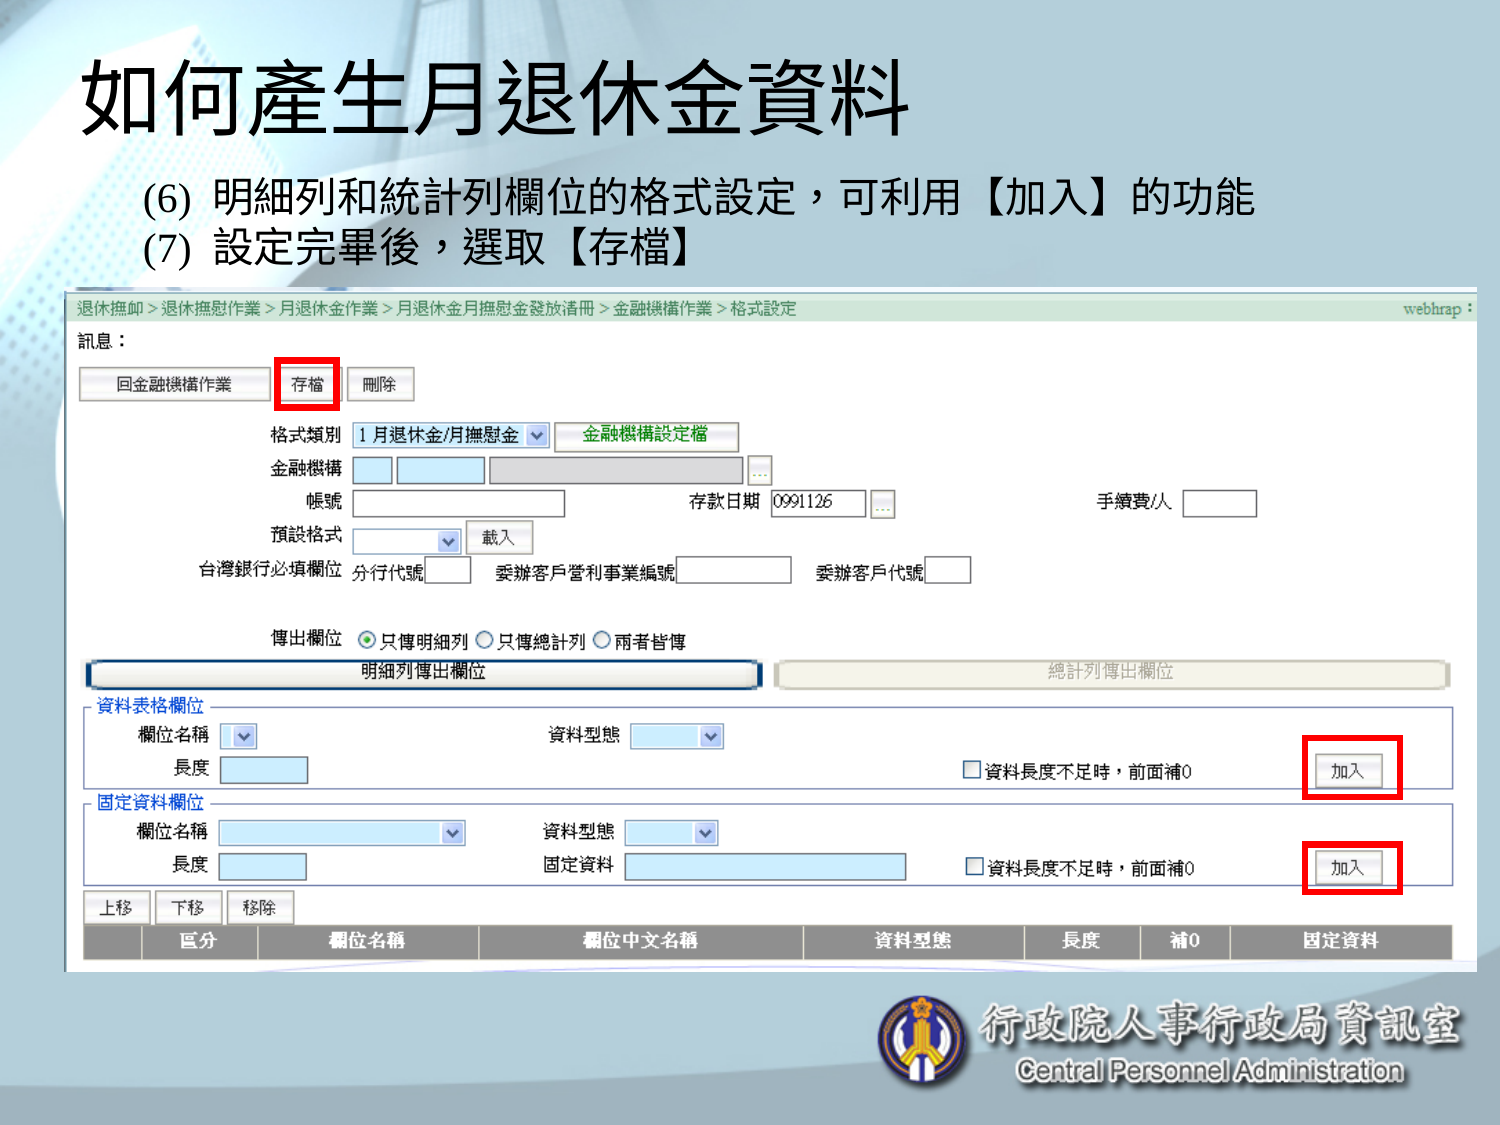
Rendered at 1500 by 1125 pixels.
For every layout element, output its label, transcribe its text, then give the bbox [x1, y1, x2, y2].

picture [0, 0, 1500, 1125]
text_box 如何產生月退休金資料 [64, 42, 1317, 149]
text_box (6) 明細列和統計列欄位的格式設定，可利用【加入】的功能 (7) 設定完畢後，選取【存檔】 [53, 172, 1412, 279]
